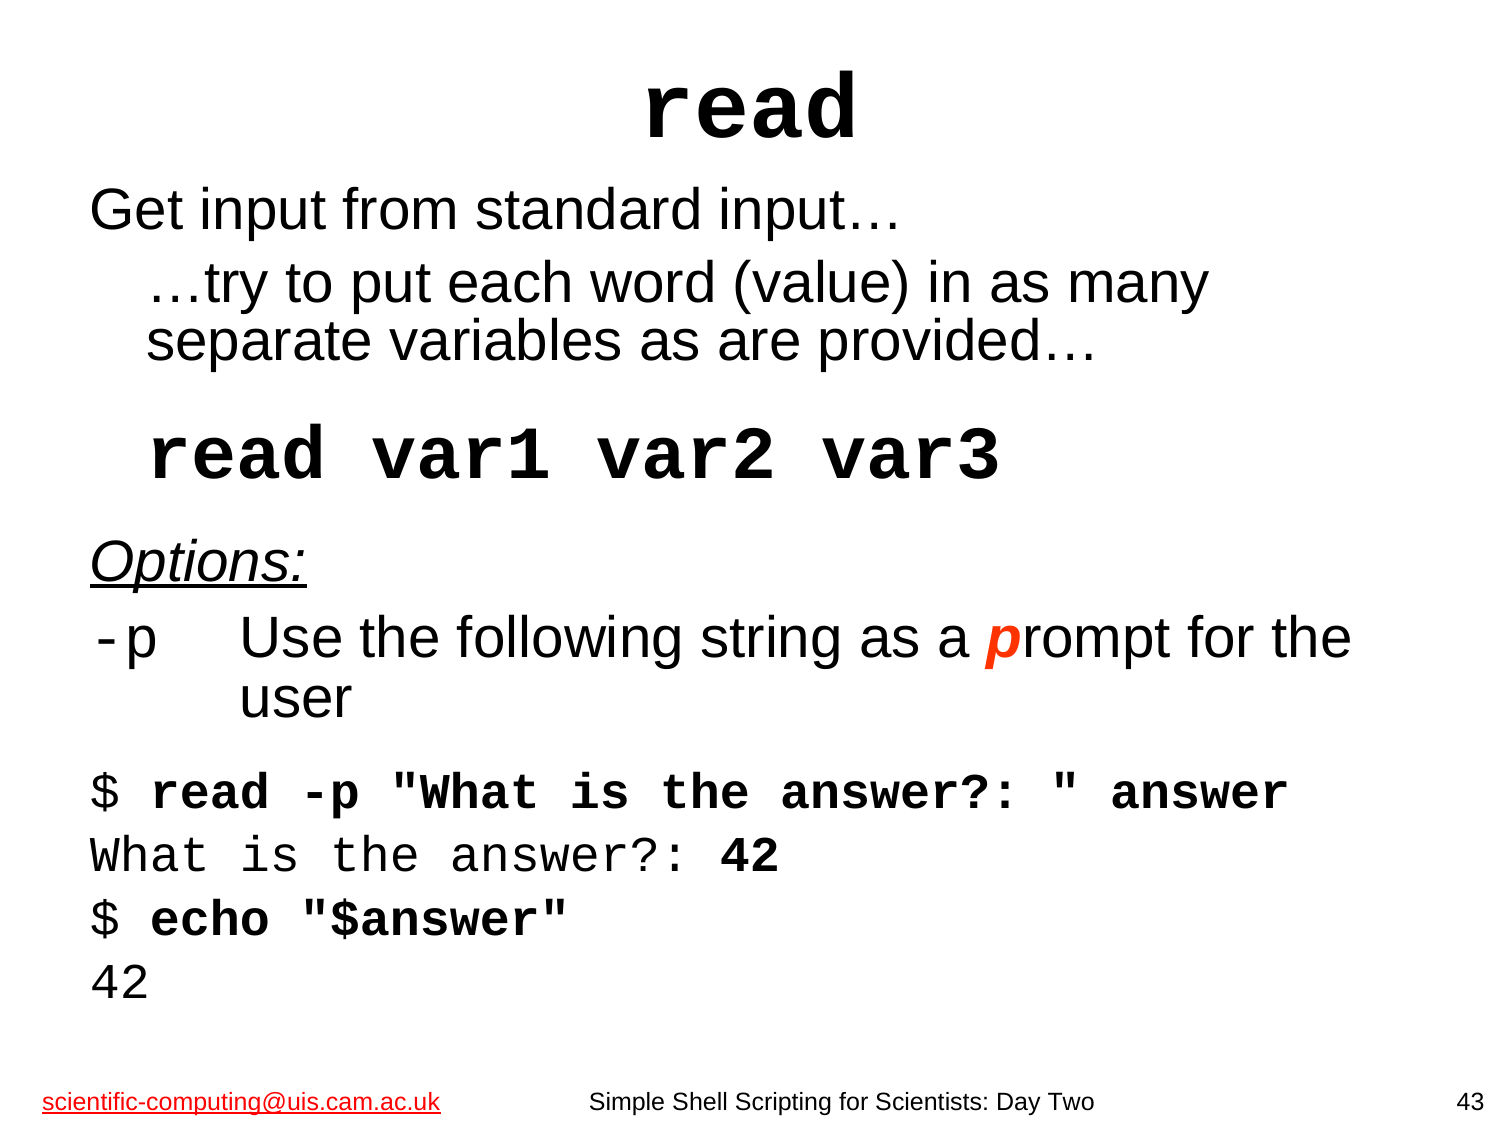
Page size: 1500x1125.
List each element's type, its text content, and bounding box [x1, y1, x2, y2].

list Get input from standard input… …try to put each word (value) in as many separate variables as are provided… read var1 var2 var3 Options: -p Use the following string as a prompt for the user $ read -p "What is the answer?: " answer What is the answer?: 42 $ echo "$answer" 42 [75, 174, 1426, 1051]
title read [112, 52, 1388, 173]
